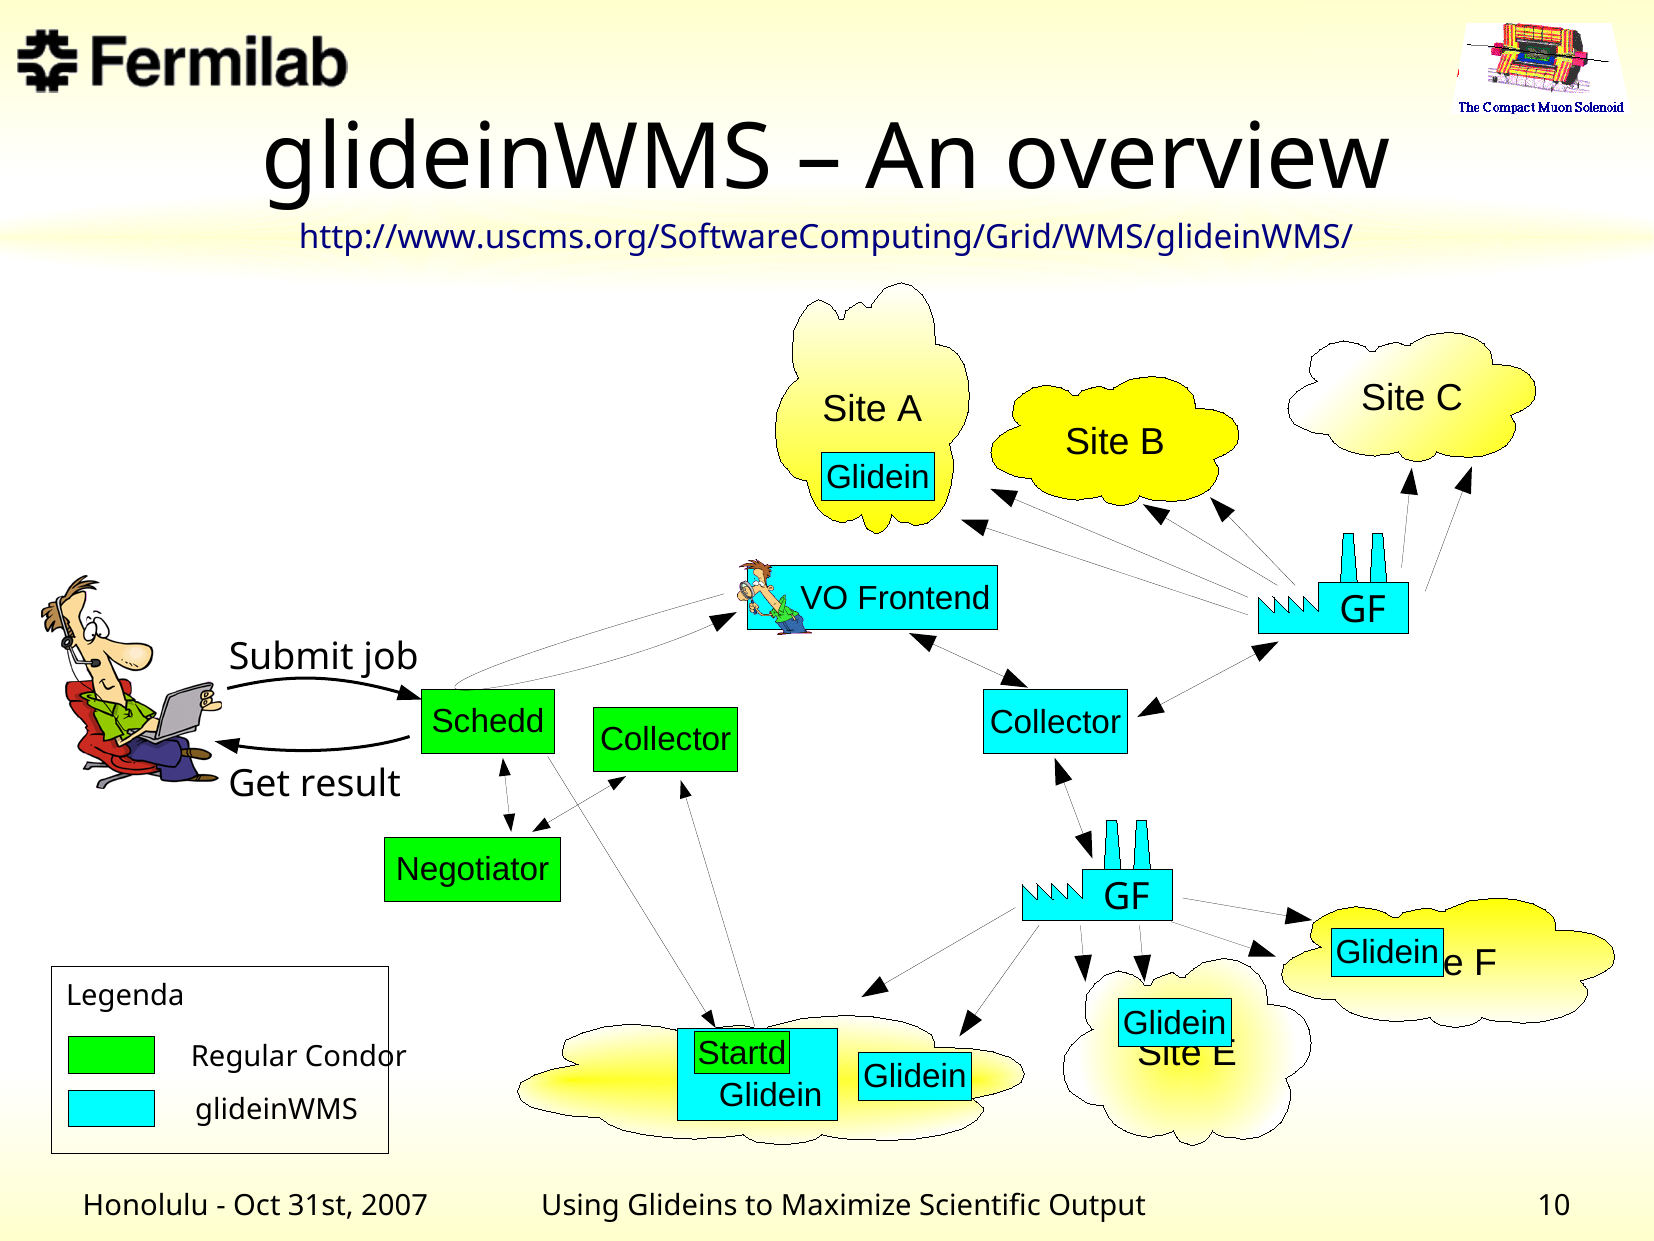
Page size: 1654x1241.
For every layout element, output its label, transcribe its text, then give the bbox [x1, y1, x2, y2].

text_box GF [1022, 869, 1173, 921]
text_box Regular Condor [68, 1036, 155, 1074]
text_box Glidein [821, 452, 935, 501]
text_box Submit job [214, 622, 431, 681]
text_box http://www.uscms.org/SoftwareComputing/Grid/WMS/glideinWMS/ [284, 205, 1370, 259]
text_box Schedd [421, 689, 555, 754]
text_box Collector [593, 707, 738, 772]
text_box Glidein [1331, 928, 1444, 977]
text_box Site B [990, 376, 1239, 506]
text_box [1133, 820, 1151, 869]
text_box [1370, 533, 1387, 582]
text_box Startd [694, 1031, 790, 1074]
text_box Site F [1281, 898, 1615, 1028]
text_box Legenda [51, 966, 389, 1154]
picture [737, 559, 812, 635]
text_box Site E [1063, 958, 1312, 1146]
picture [41, 575, 222, 789]
title glideinWMS – An overview [82, 49, 1571, 257]
text_box GF [1258, 582, 1409, 634]
text_box Glidein [1118, 998, 1232, 1047]
text_box [1340, 533, 1358, 582]
text_box Collector [983, 689, 1128, 754]
text_box Site A [775, 282, 970, 534]
picture [1463, 23, 1630, 114]
text_box Site C [1287, 332, 1536, 462]
text_box Negotiator [384, 837, 561, 902]
text_box Site D [517, 1015, 1025, 1145]
text_box [1104, 820, 1121, 869]
text_box VO Frontend [812, 565, 998, 630]
text_box Get result [213, 749, 408, 808]
picture [17, 29, 348, 93]
text_box Glidein [858, 1052, 972, 1101]
text_box glideinWMS [68, 1090, 155, 1127]
text_box Glidein [677, 1028, 838, 1121]
